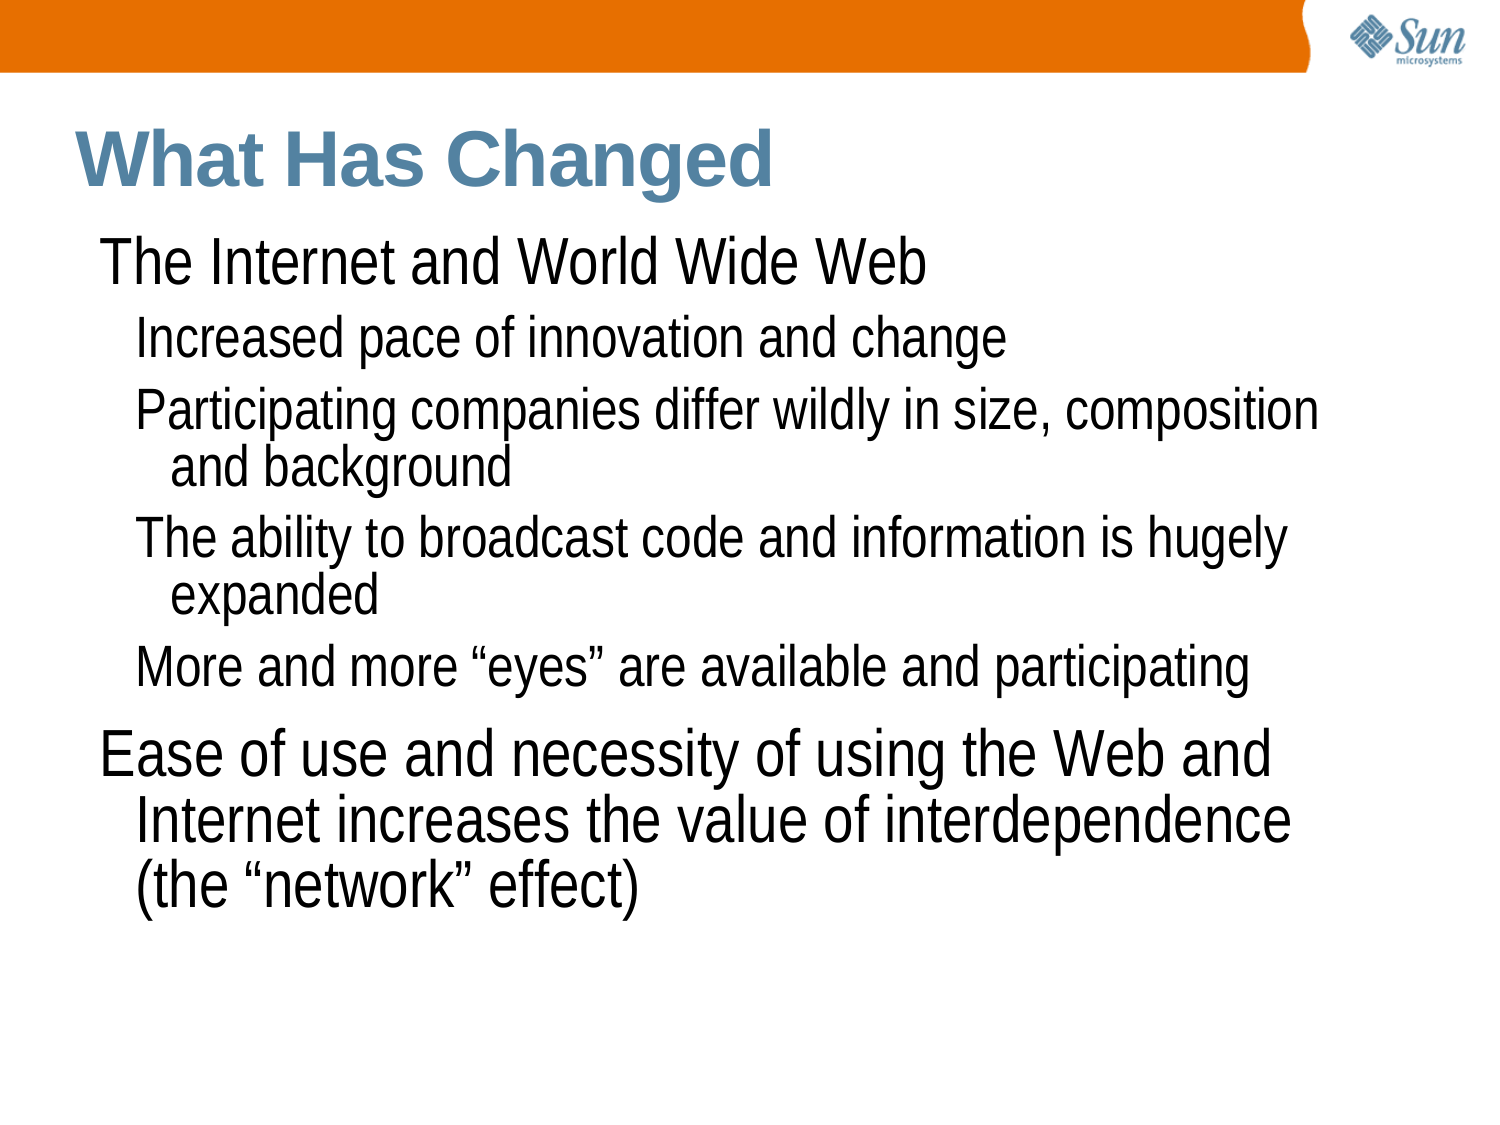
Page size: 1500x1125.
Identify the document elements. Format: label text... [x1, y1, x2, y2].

picture [0, 0, 1500, 75]
list The Internet and World Wide Web Increased pace of innovation and change Participating companies differ wildly in size, composition and background The ability to broadcast code and information is hugely expanded More and more “eyes” are available and participating Ease of use and necessity of using the Web and Internet increases the value of interdependence (the “network” effect) [64, 232, 1402, 1125]
title What Has Changed [75, 122, 1438, 228]
